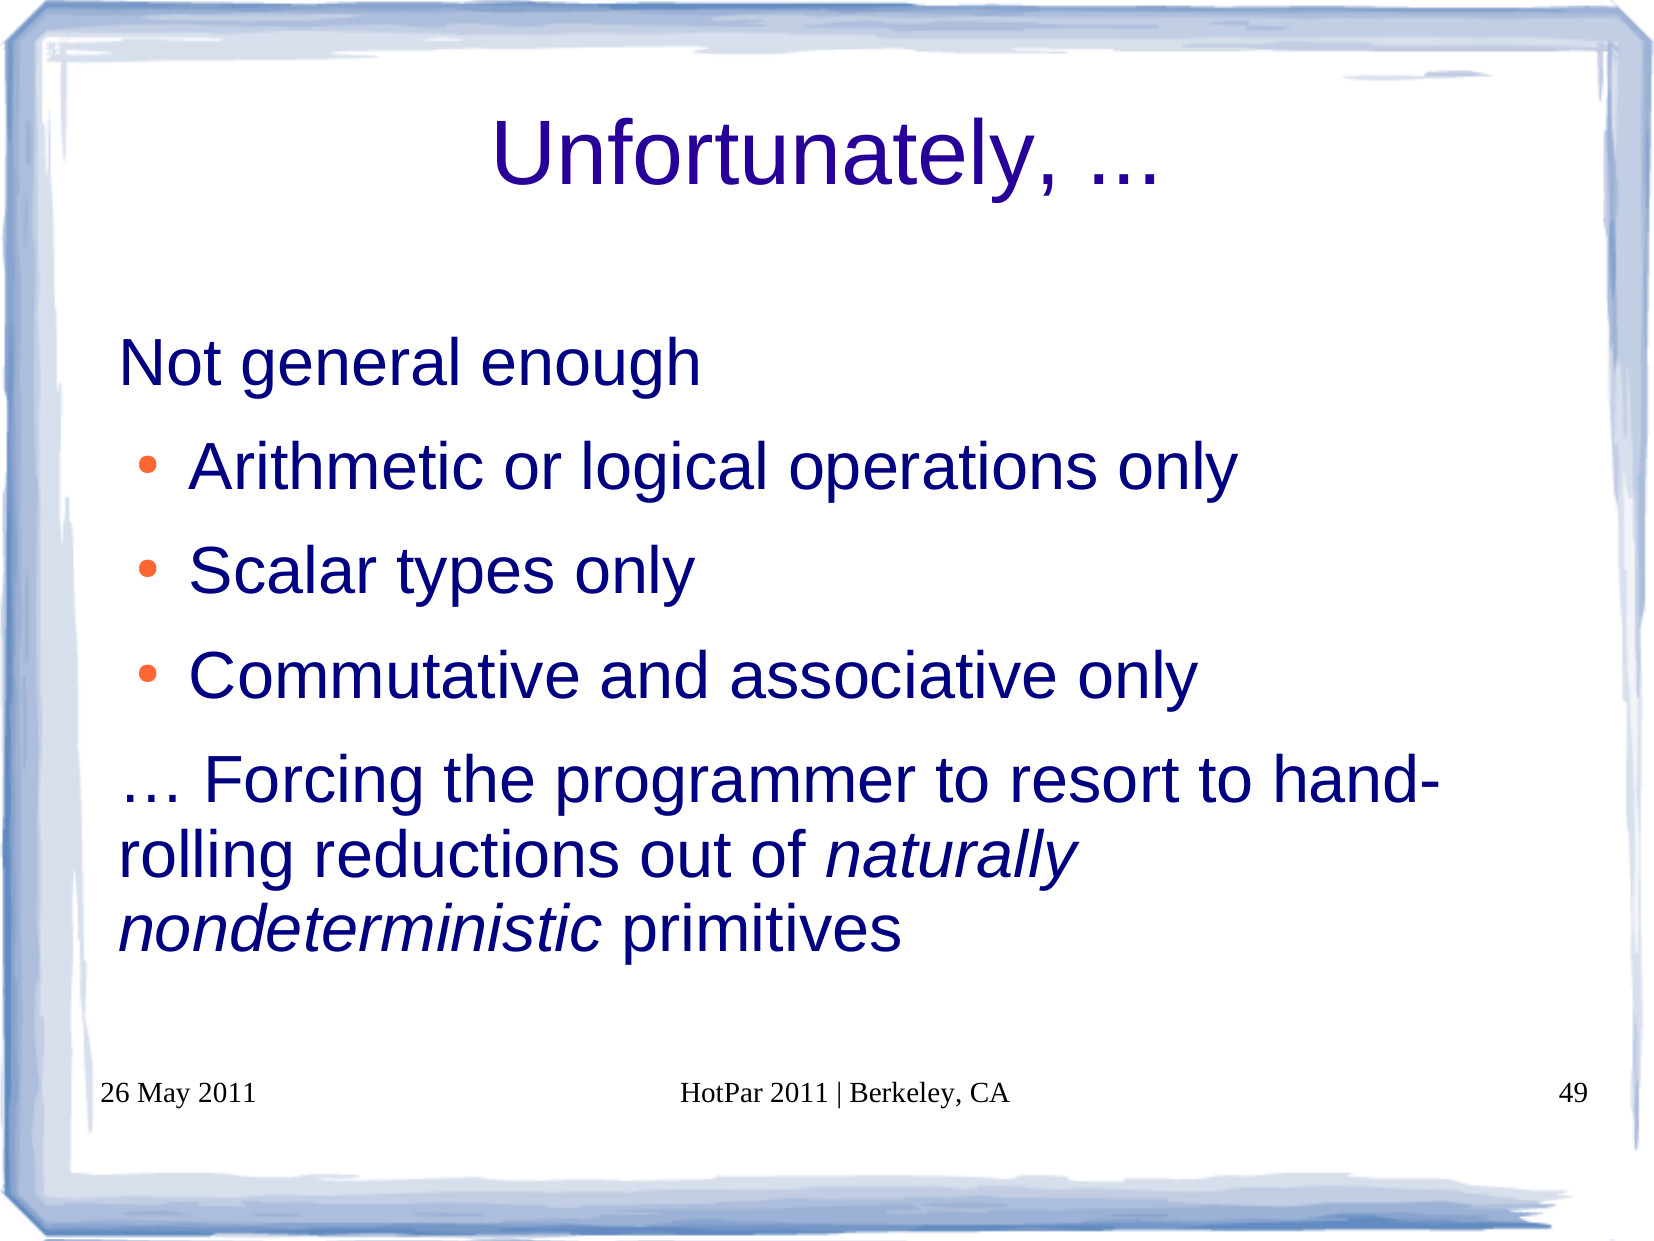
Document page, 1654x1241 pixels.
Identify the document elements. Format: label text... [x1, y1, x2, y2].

title Unfortunately, ... [82, 49, 1571, 257]
picture [0, 0, 1654, 1241]
list Not general enough Arithmetic or logical operations only Scalar types only Commutative and associative only … Forcing the programmer to resort to hand-rolling reductions out of naturally nondeterministic primitives [118, 324, 1571, 990]
